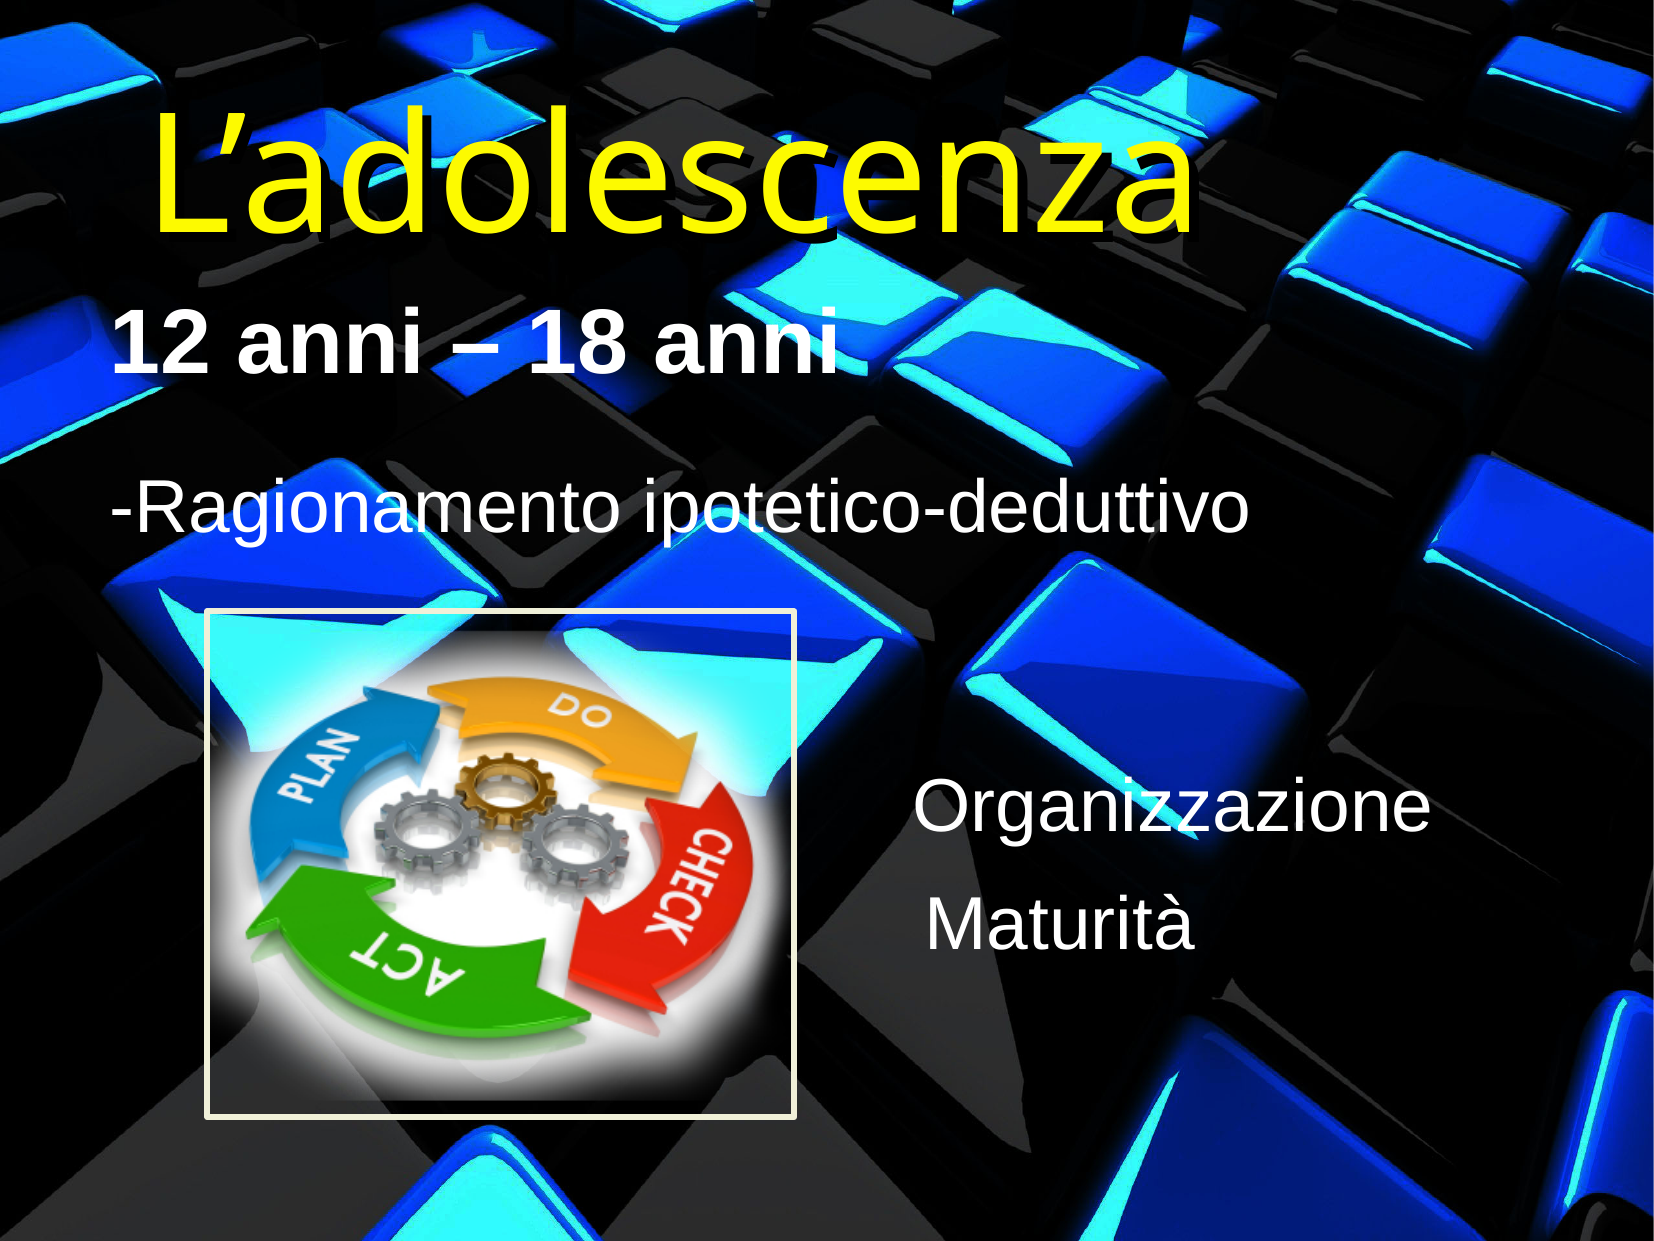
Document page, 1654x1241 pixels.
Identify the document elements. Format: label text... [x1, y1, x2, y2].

text_box L’adolescenza [129, 47, 1394, 456]
text_box 12 anni – 18 anni [94, 283, 922, 414]
text_box Maturità [909, 874, 1406, 973]
picture [0, 0, 1654, 1241]
text_box -Ragionamento ipotetico-deduttivo [94, 456, 1406, 556]
text_box Organizzazione [897, 755, 1477, 855]
